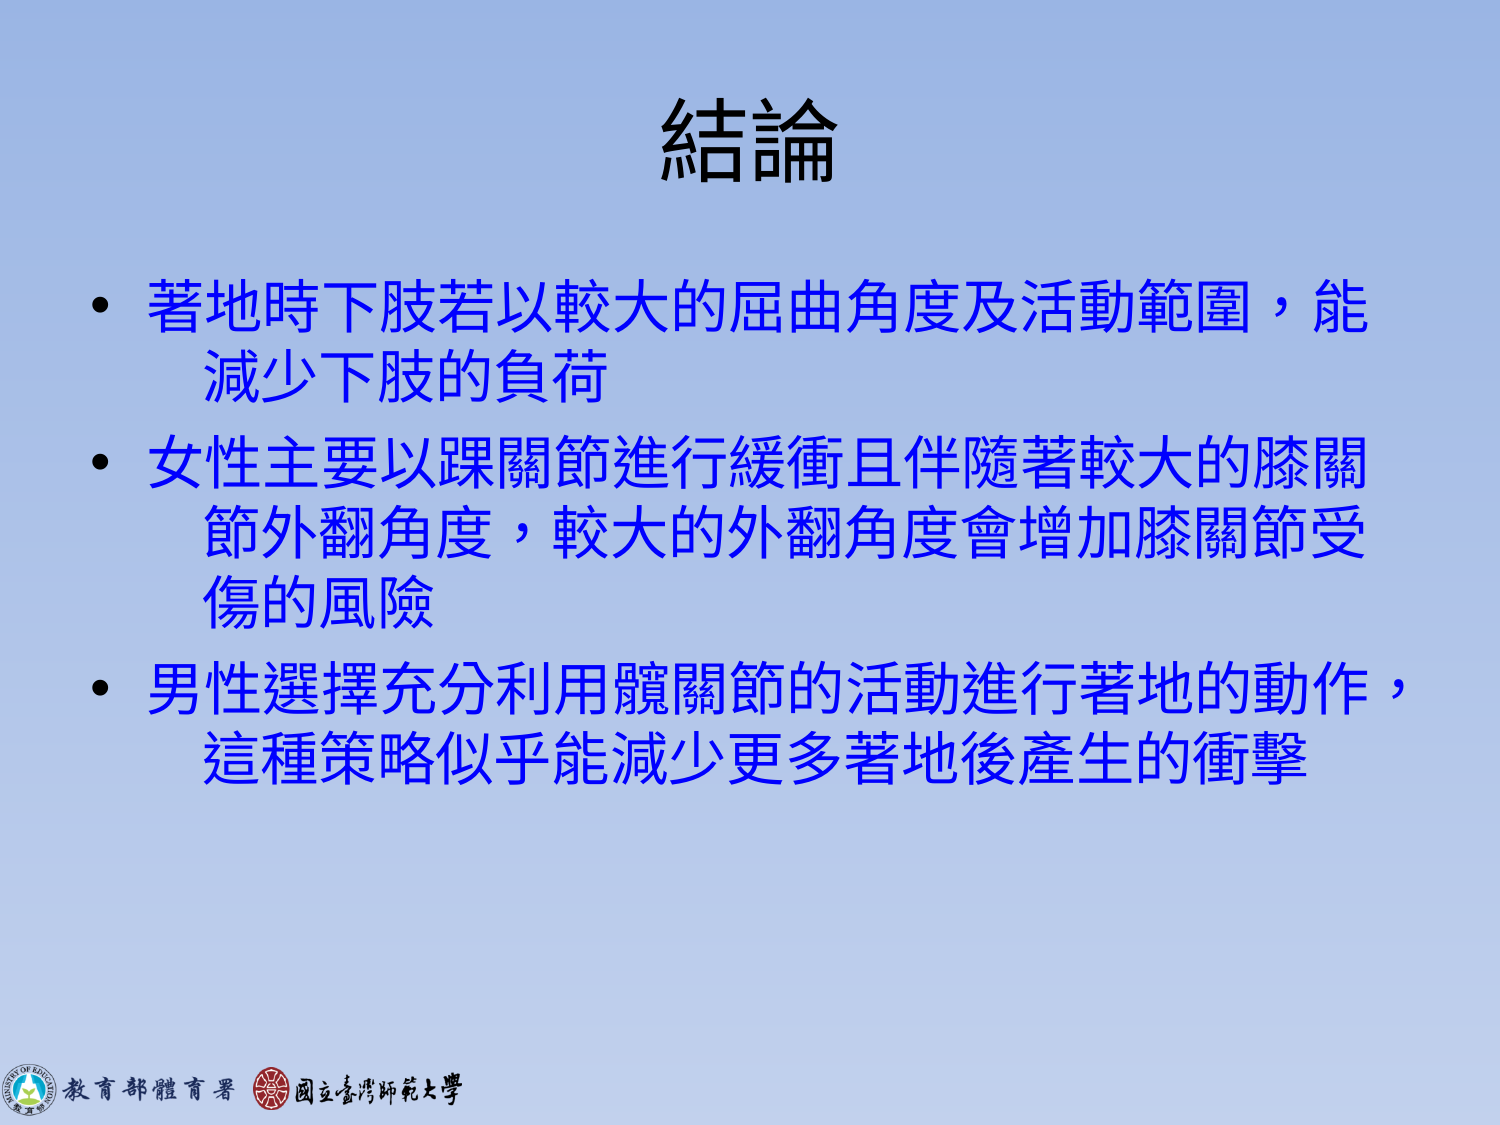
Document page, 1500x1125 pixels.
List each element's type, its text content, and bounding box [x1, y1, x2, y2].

title 結論 [75, 45, 1426, 233]
list 著地時下肢若以較大的屈曲角度及活動範圍，能減少下肢的負荷 女性主要以踝關節進行緩衝且伴隨著較大的膝關節外翻角度，較大的外翻角度會增加膝關節受傷的風險 男性選擇充分利用髖關節的活動進行著地的動作，這種策略似乎能減少更多著地後產生的衝擊 [75, 262, 1426, 1005]
